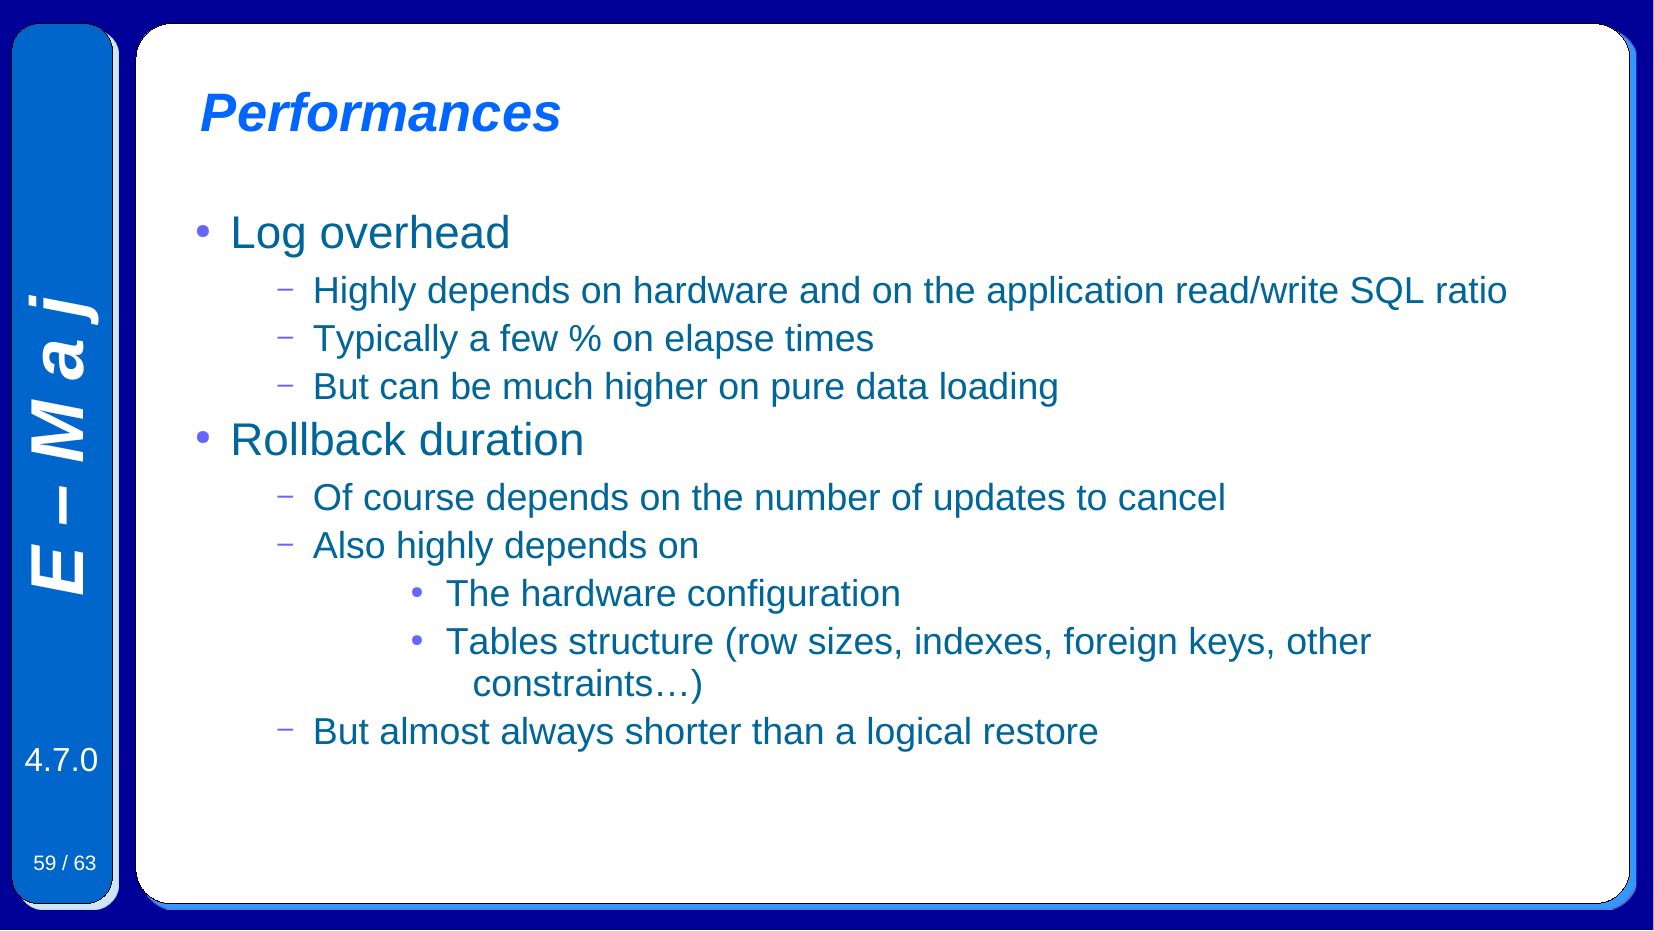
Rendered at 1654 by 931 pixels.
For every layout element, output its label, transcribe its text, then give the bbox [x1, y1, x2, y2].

title Performances [200, 34, 1575, 191]
list Log overhead Highly depends on hardware and on the application read/write SQL ratio Typically a few % on elapse times But can be much higher on pure data loading Rollback duration Of course depends on the number of updates to cancel Also highly depends on The hardware configuration Tables structure (row sizes, indexes, foreign keys, other constraints…) But almost always shorter than a logical restore [177, 206, 1587, 827]
